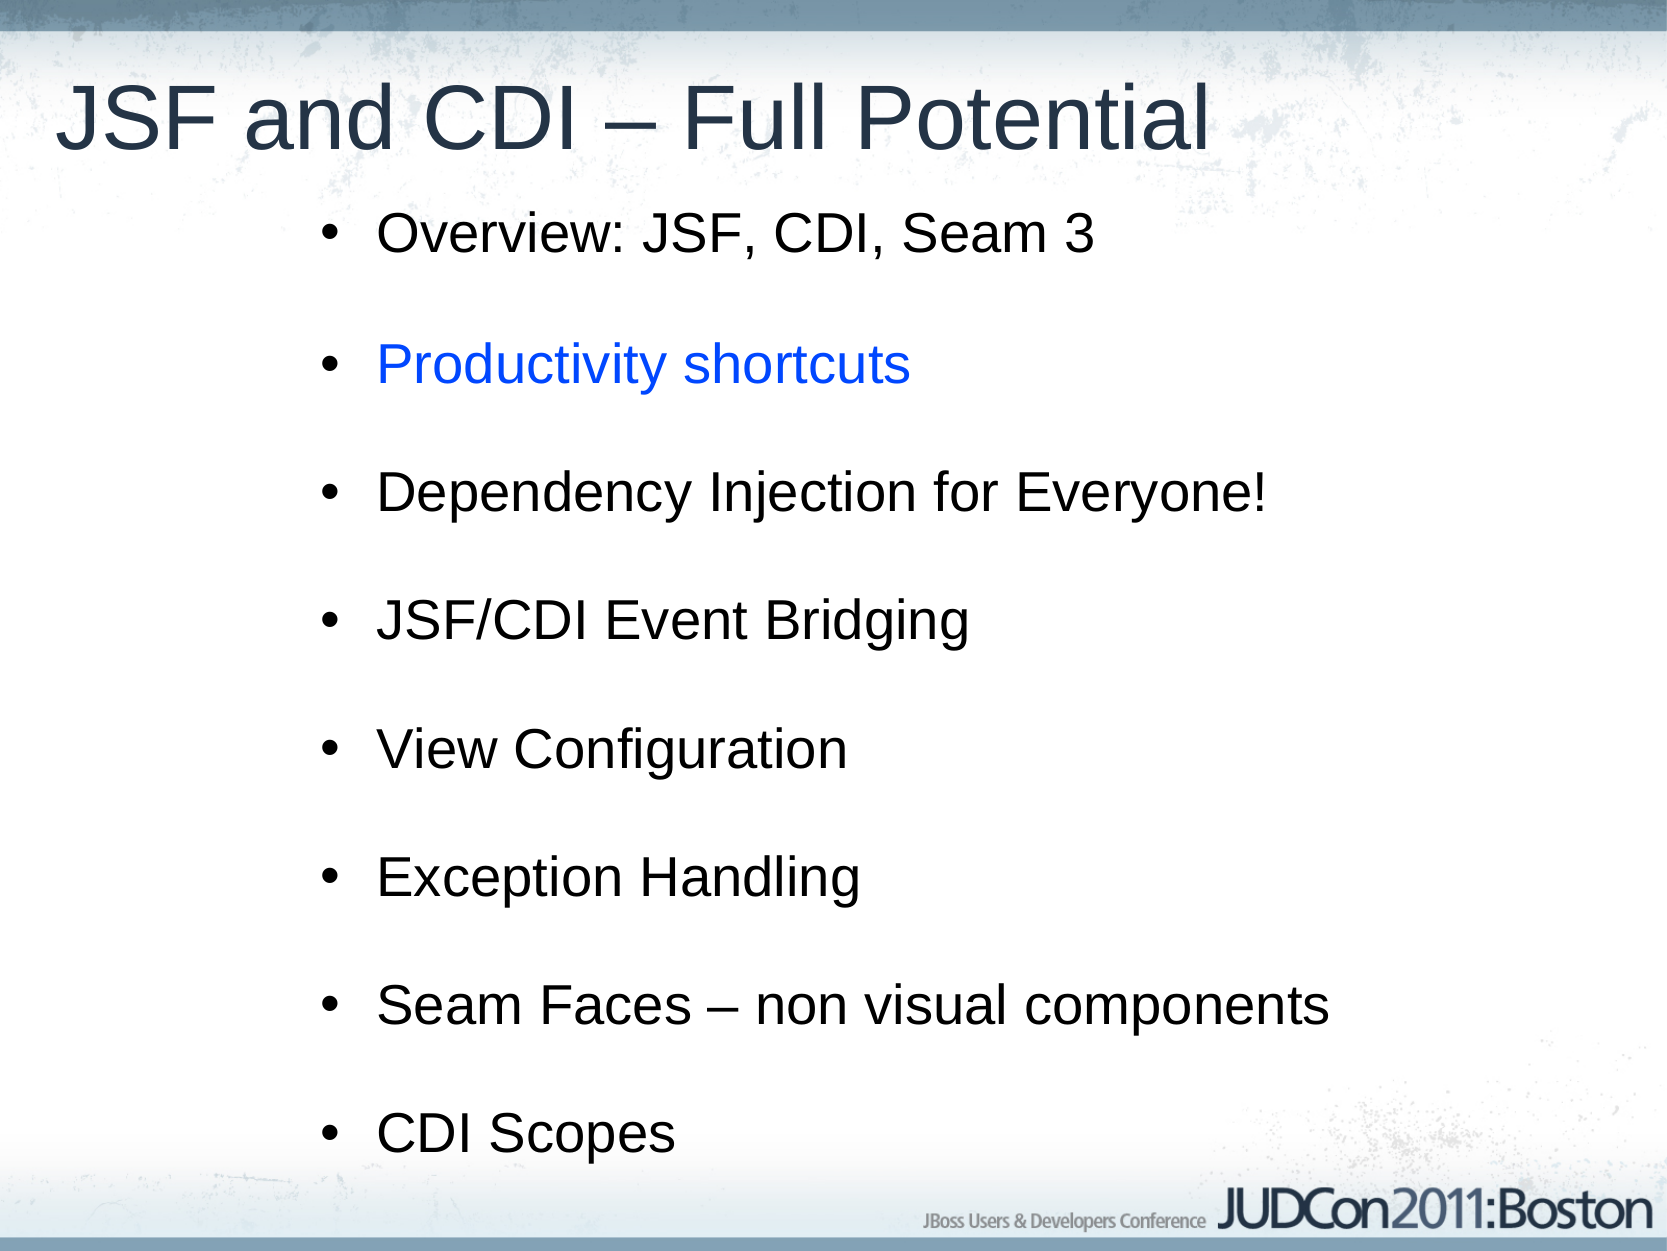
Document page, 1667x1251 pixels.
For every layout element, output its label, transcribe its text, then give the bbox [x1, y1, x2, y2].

picture [0, 0, 1667, 1251]
list Overview: JSF, CDI, Seam 3 Productivity shortcuts Dependency Injection for Everyone! JSF/CDI Event Bridging View Configuration Exception Handling Seam Faces – non visual components CDI Scopes [301, 200, 1366, 1163]
title JSF and CDI – Full Potential [40, 50, 1627, 216]
